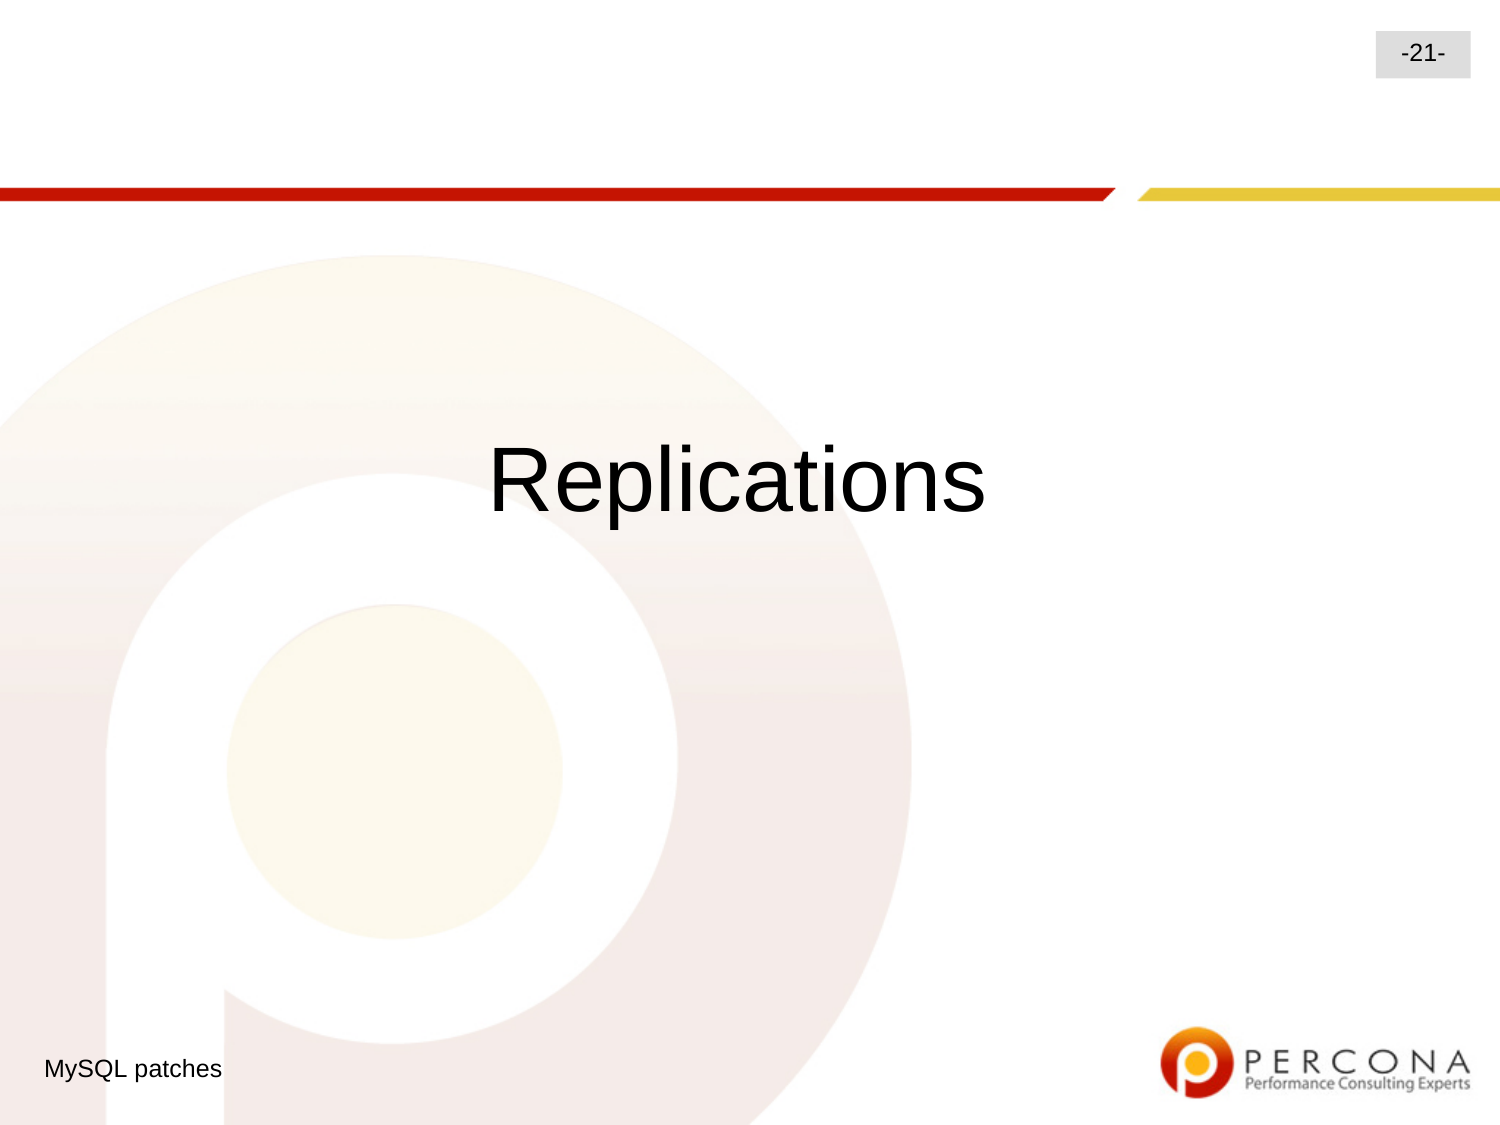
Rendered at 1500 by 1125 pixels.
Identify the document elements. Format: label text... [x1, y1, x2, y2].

text_box -1- [1375, 31, 1471, 79]
title Replications [23, 410, 1453, 550]
text_box MySQL patches [29, 1046, 1129, 1103]
picture [0, 0, 1500, 1125]
